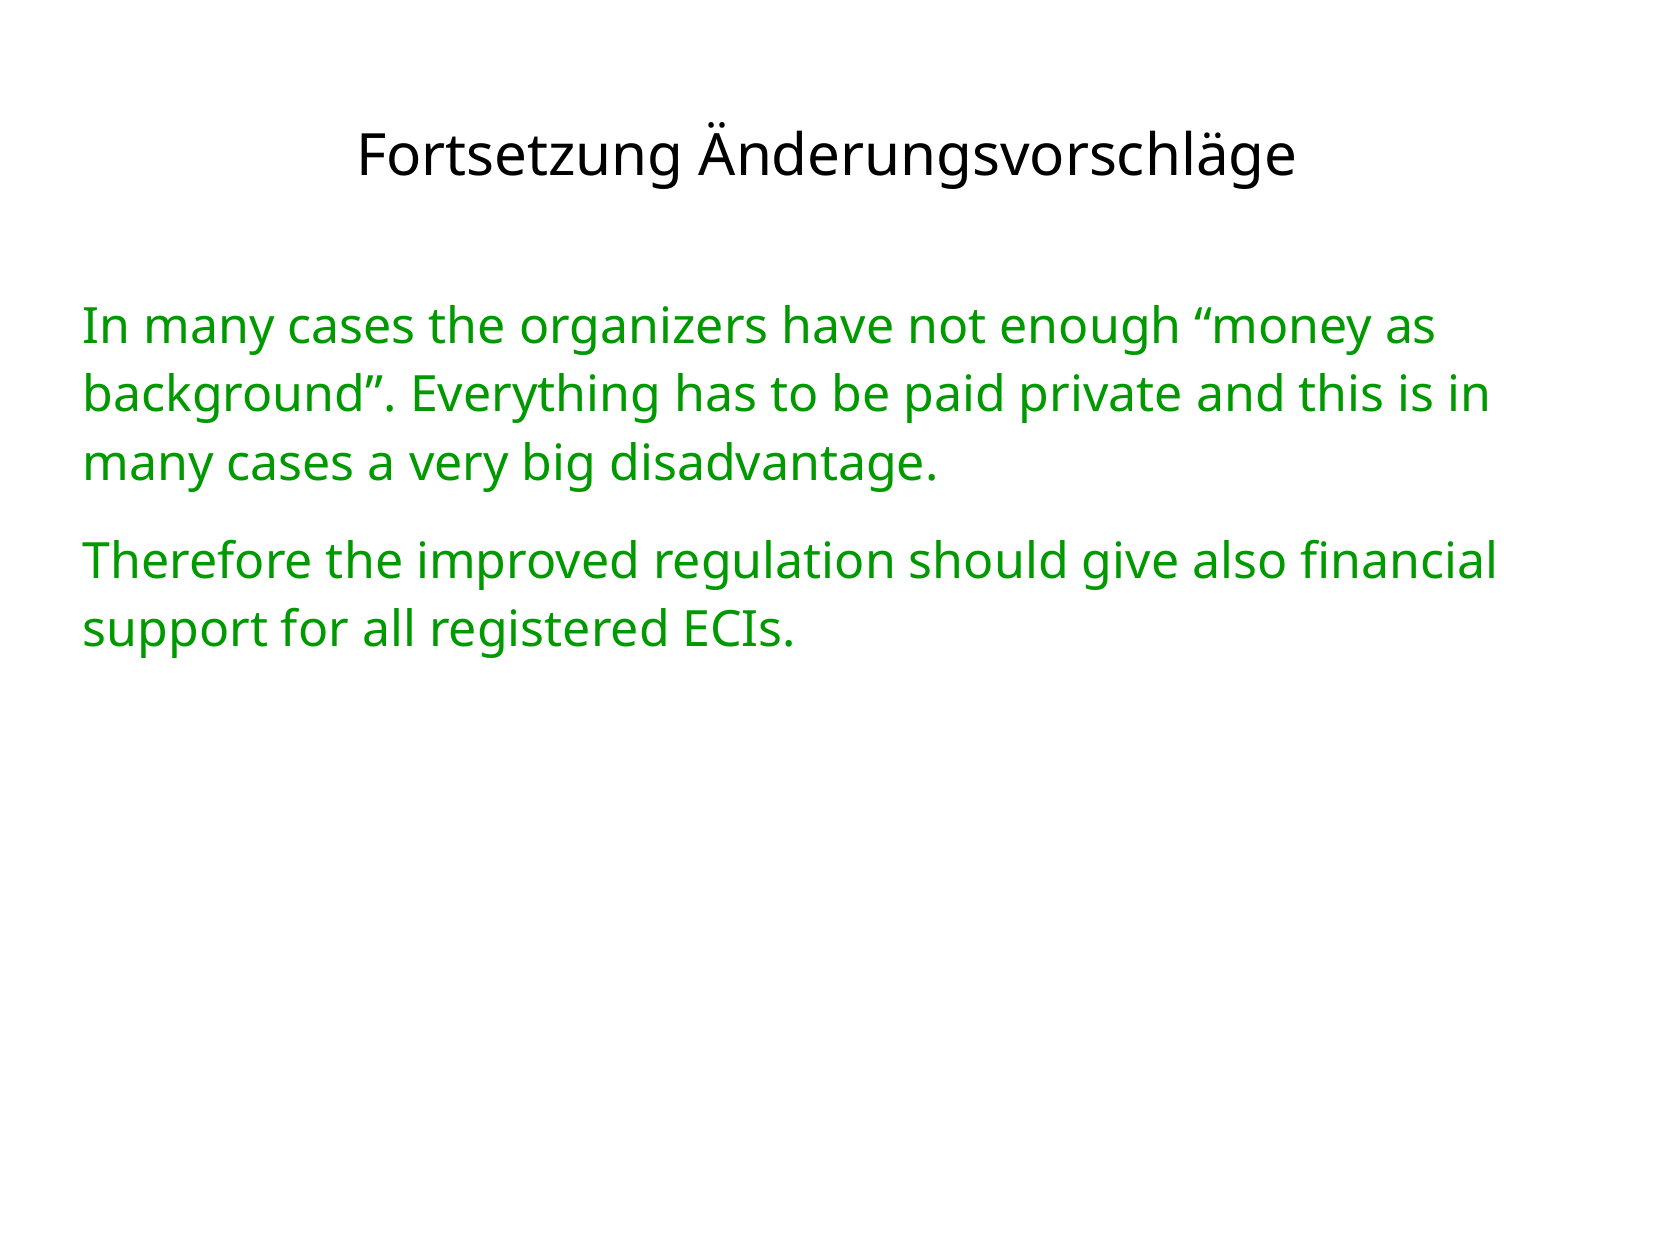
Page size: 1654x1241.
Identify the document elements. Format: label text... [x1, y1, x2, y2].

title Fortsetzung Änderungsvorschläge [82, 49, 1571, 257]
list In many cases the organizers have not enough “money as background”. Everything has to be paid private and this is in many cases a very big disadvantage. Therefore the improved regulation should give also financial support for all registered ECIs. [82, 290, 1571, 1010]
